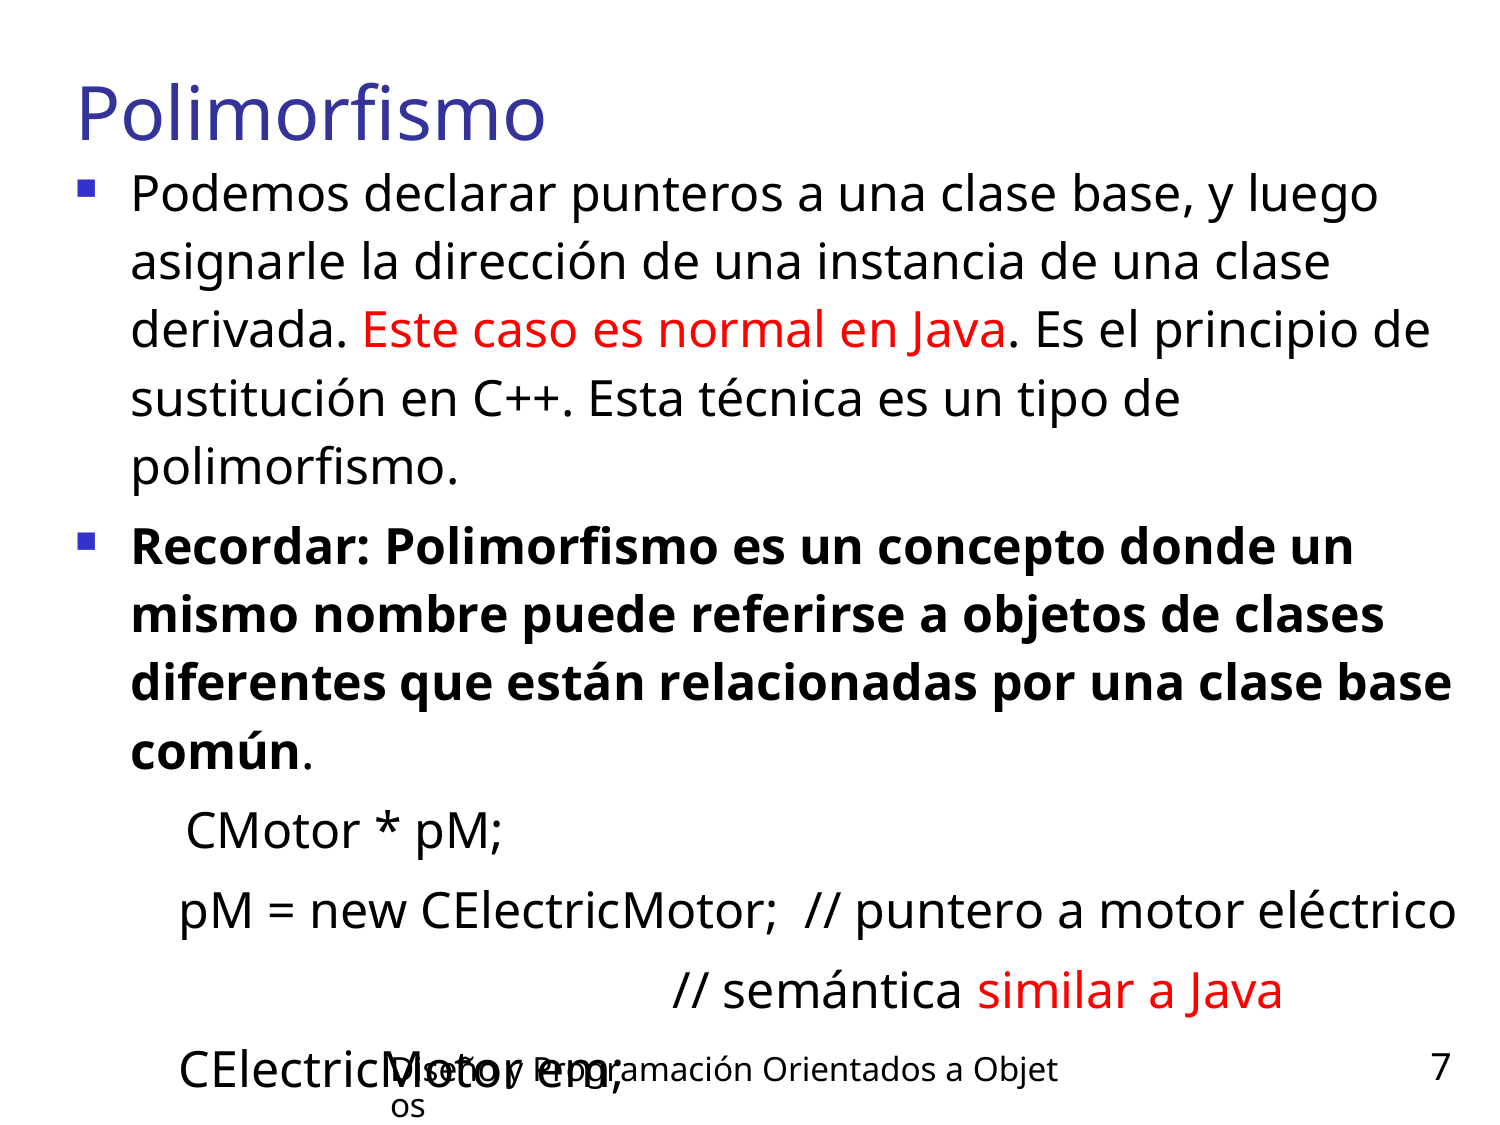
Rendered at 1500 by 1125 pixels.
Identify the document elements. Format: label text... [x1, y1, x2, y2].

title Polimorfismo [75, 25, 1466, 188]
list Podemos declarar punteros a una clase base, y luego asignarle la dirección de una instancia de una clase derivada. Este caso es normal en Java. Es el principio de sustitución en C++. Esta técnica es un tipo de polimorfismo. Recordar: Polimorfismo es un concepto donde un mismo nombre puede referirse a objetos de clases diferentes que están relacionadas por una clase base común. CMotor * pM; pM = new CElectricMotor; // puntero a motor eléctrico // semántica similar a Java CElectricMotor em; CMotor & motor = em; // referencia a motor eléctrico // esta opción no existe en Java [75, 157, 1462, 983]
